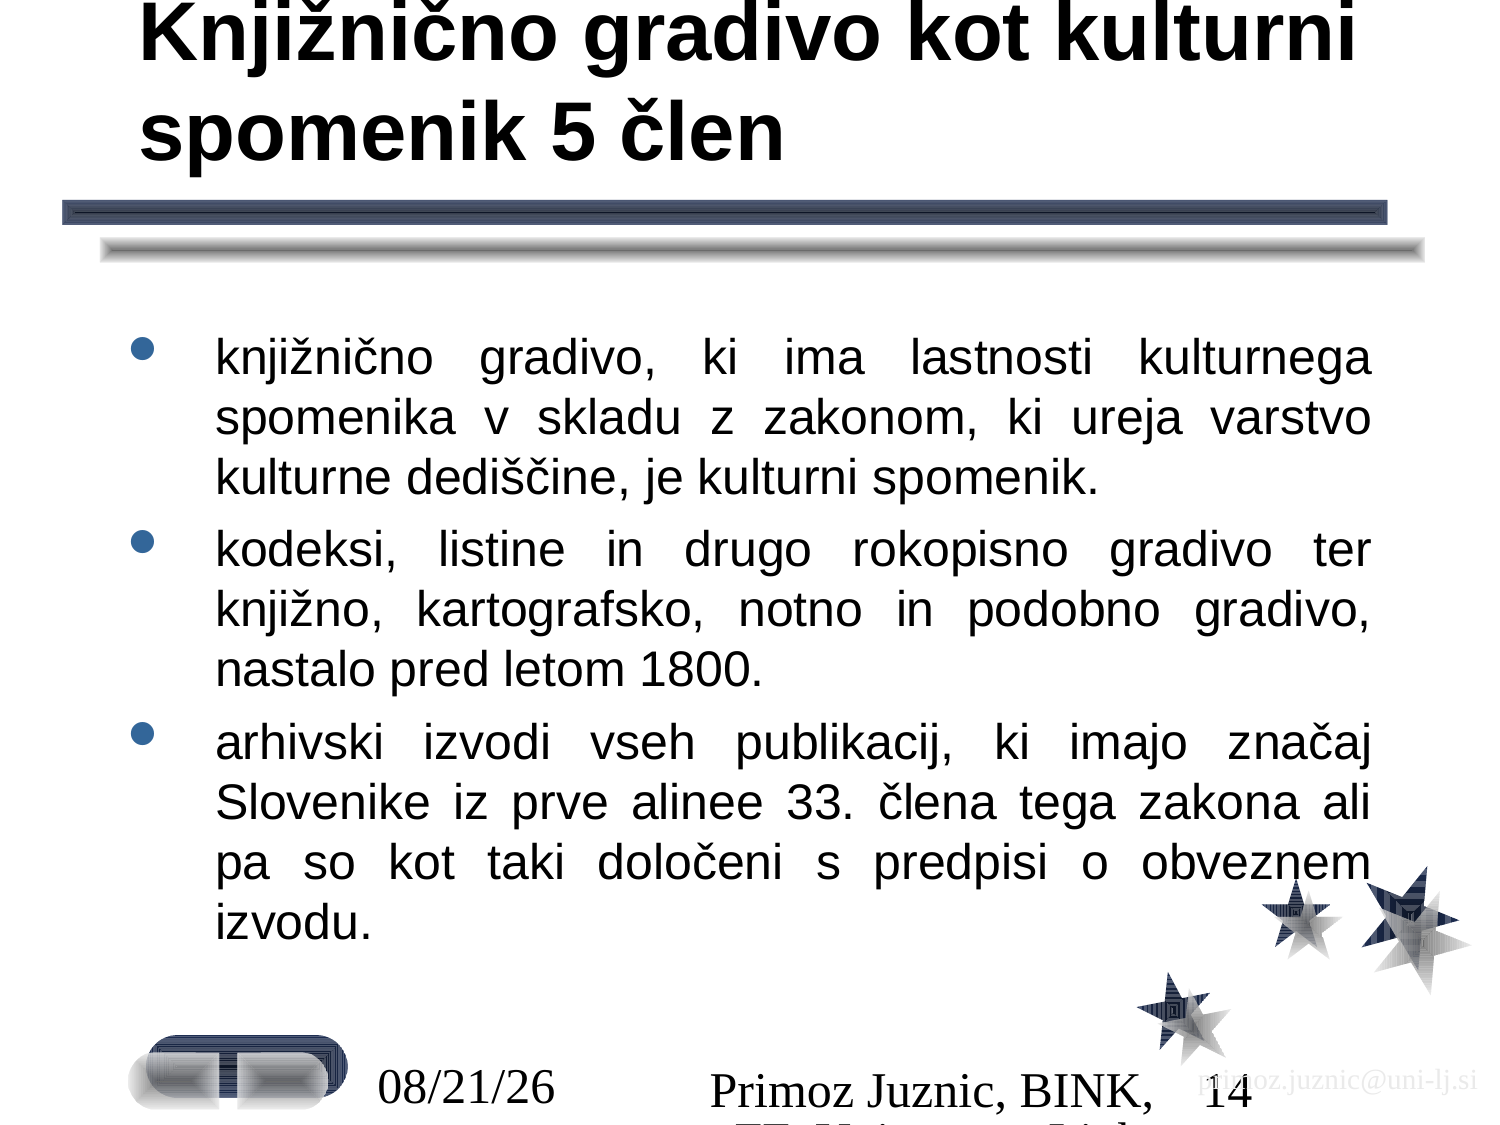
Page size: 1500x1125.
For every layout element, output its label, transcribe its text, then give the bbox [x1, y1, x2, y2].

list knjižnično gradivo, ki ima lastnosti kulturnega spomenika v skladu z zakonom, ki ureja varstvo kulturne dediščine, je kulturni spomenik. kodeksi, listine in drugo rokopisno gradivo ter knjižno, kartografsko, notno in podobno gradivo, nastalo pred letom 1800. arhivski izvodi vseh publikacij, ki imajo značaj Slovenike iz prve alinee 33. člena tega zakona ali pa so kot taki določeni s predpisi o obveznem izvodu. [112, 316, 1388, 988]
title Knjižnično gradivo kot kulturni spomenik 5 člen [123, 0, 1425, 185]
